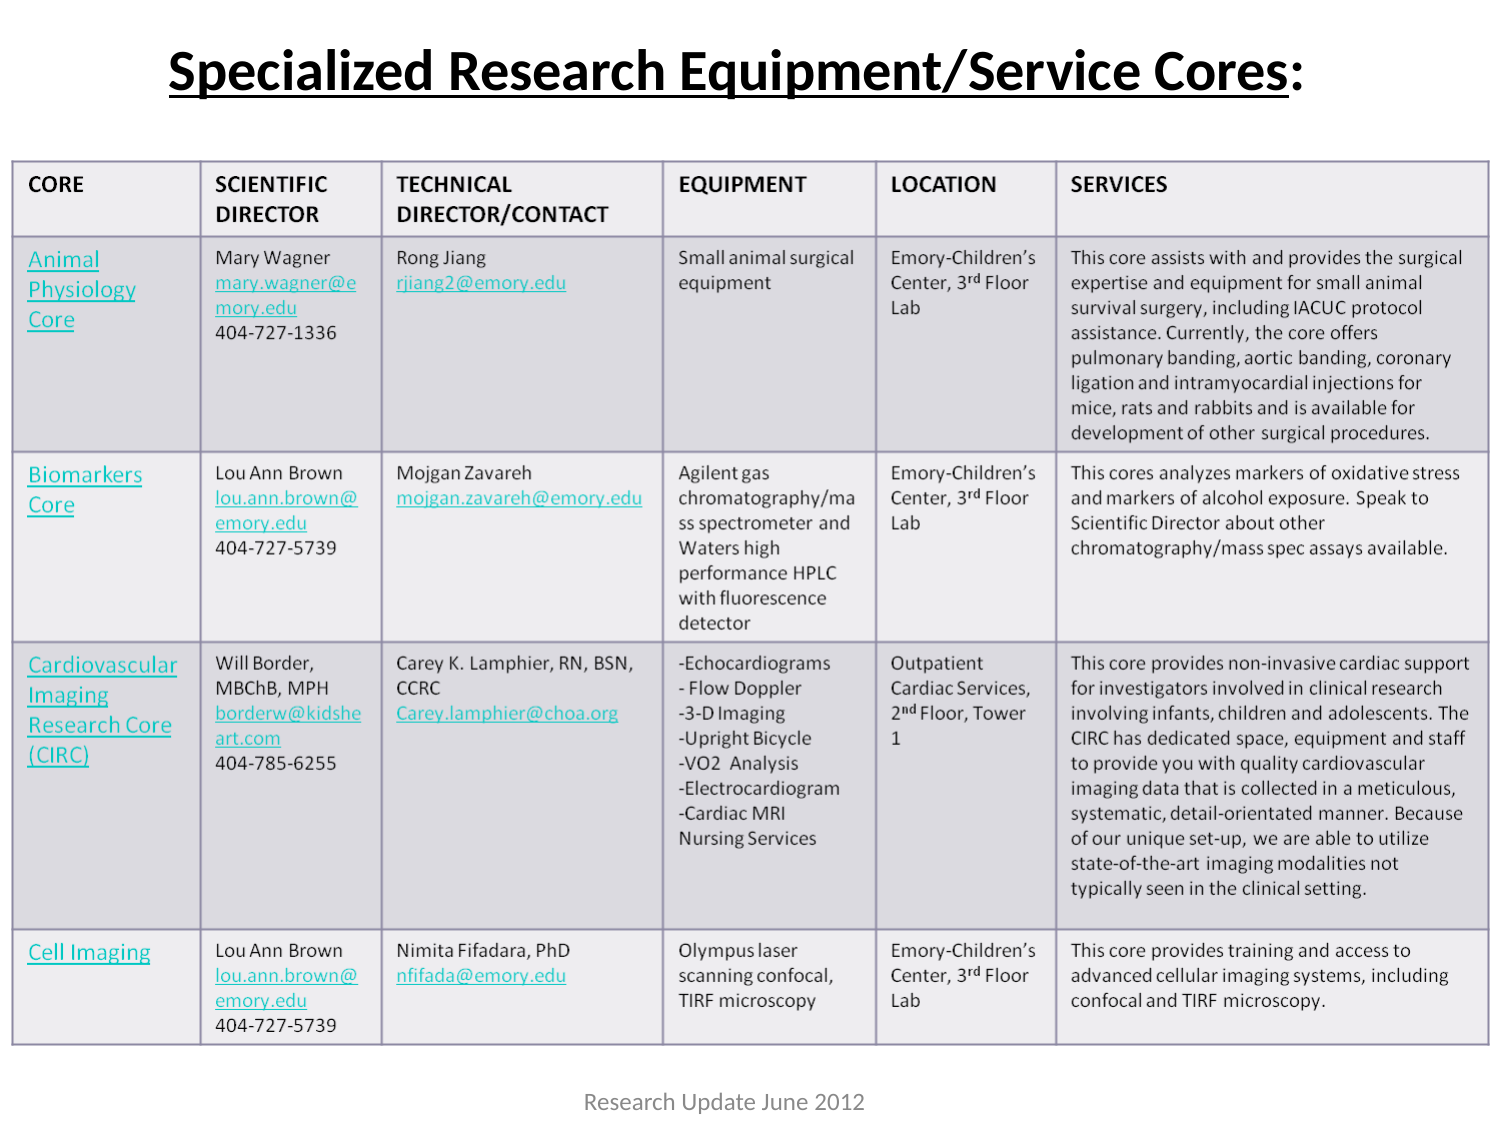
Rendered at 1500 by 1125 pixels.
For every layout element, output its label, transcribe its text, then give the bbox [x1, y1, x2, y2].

text_box Research Update June 2012 [487, 1074, 963, 1125]
picture [1, 151, 1500, 1058]
text_box Specialized Research Equipment/Service Cores: [37, 24, 1450, 138]
